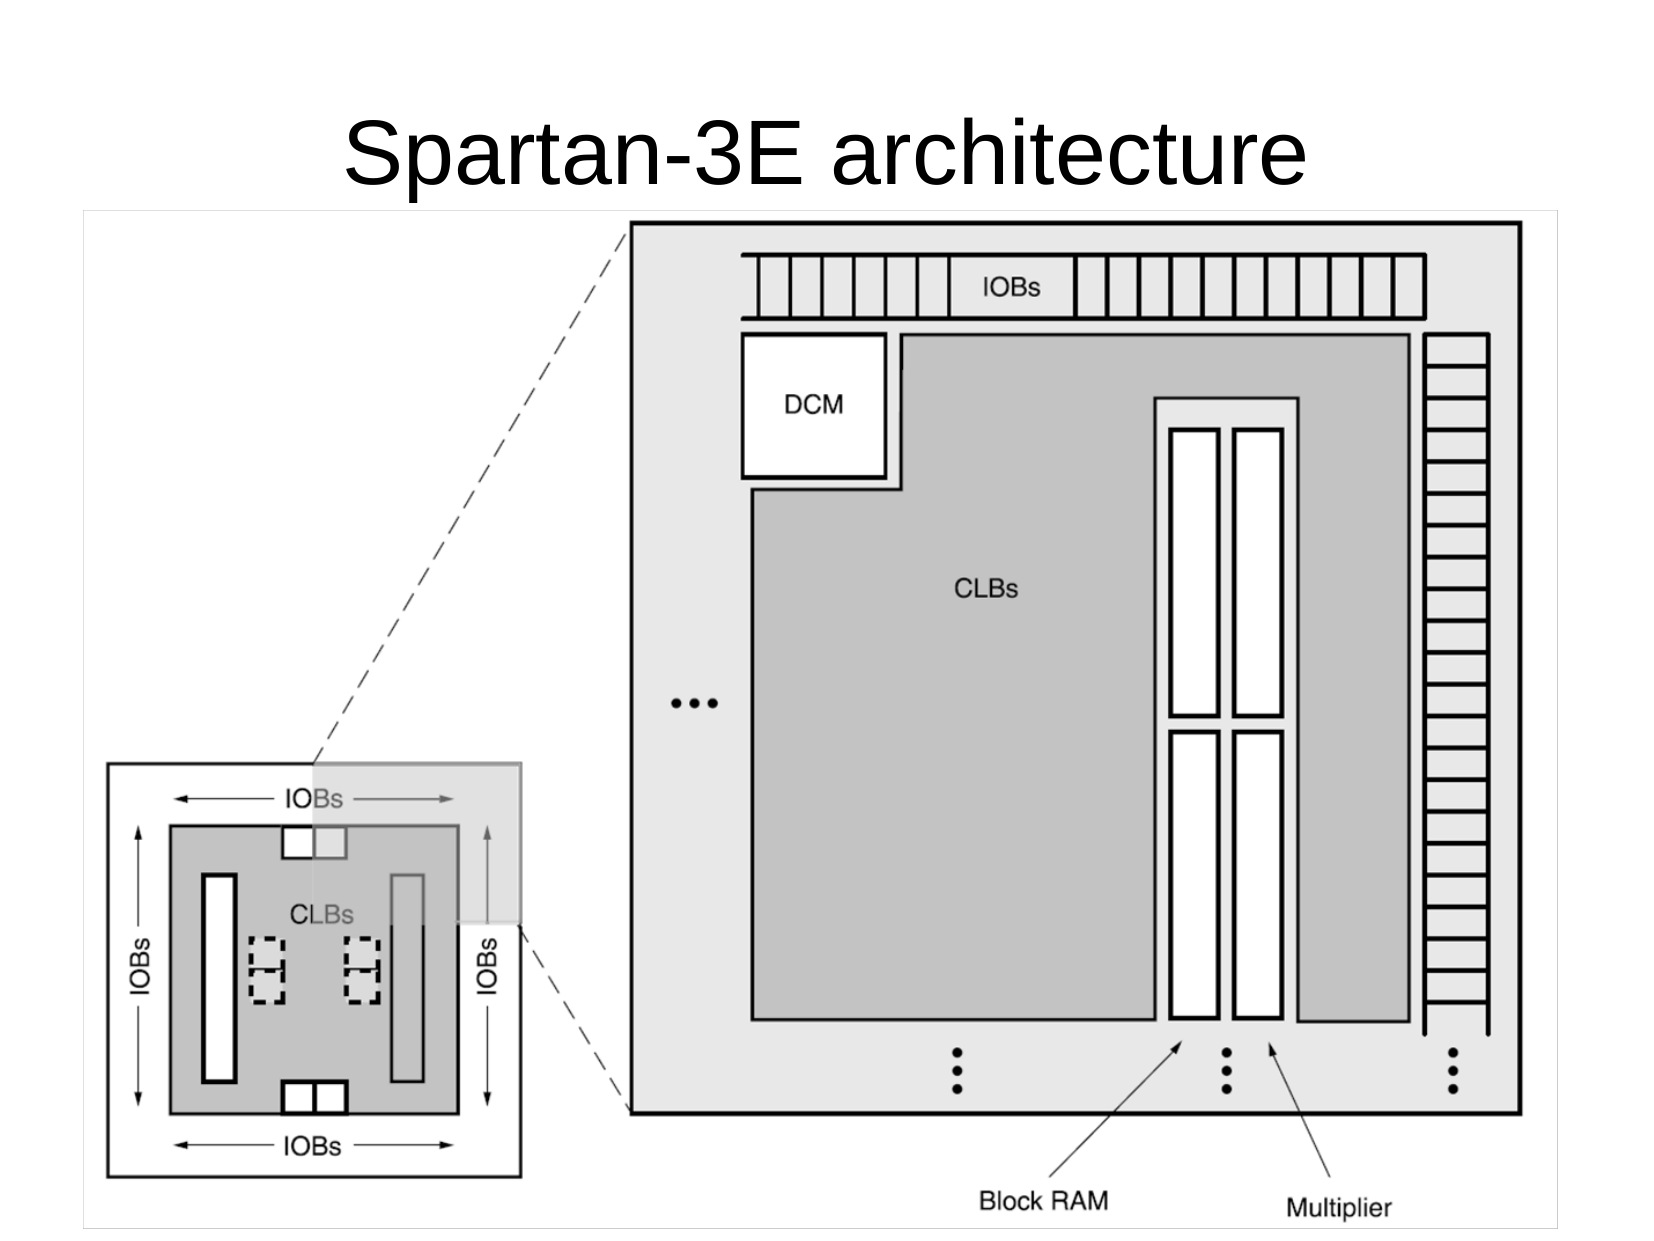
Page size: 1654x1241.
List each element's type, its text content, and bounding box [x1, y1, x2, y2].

title Spartan-3E architecture [82, 49, 1571, 257]
picture [82, 209, 1559, 1231]
